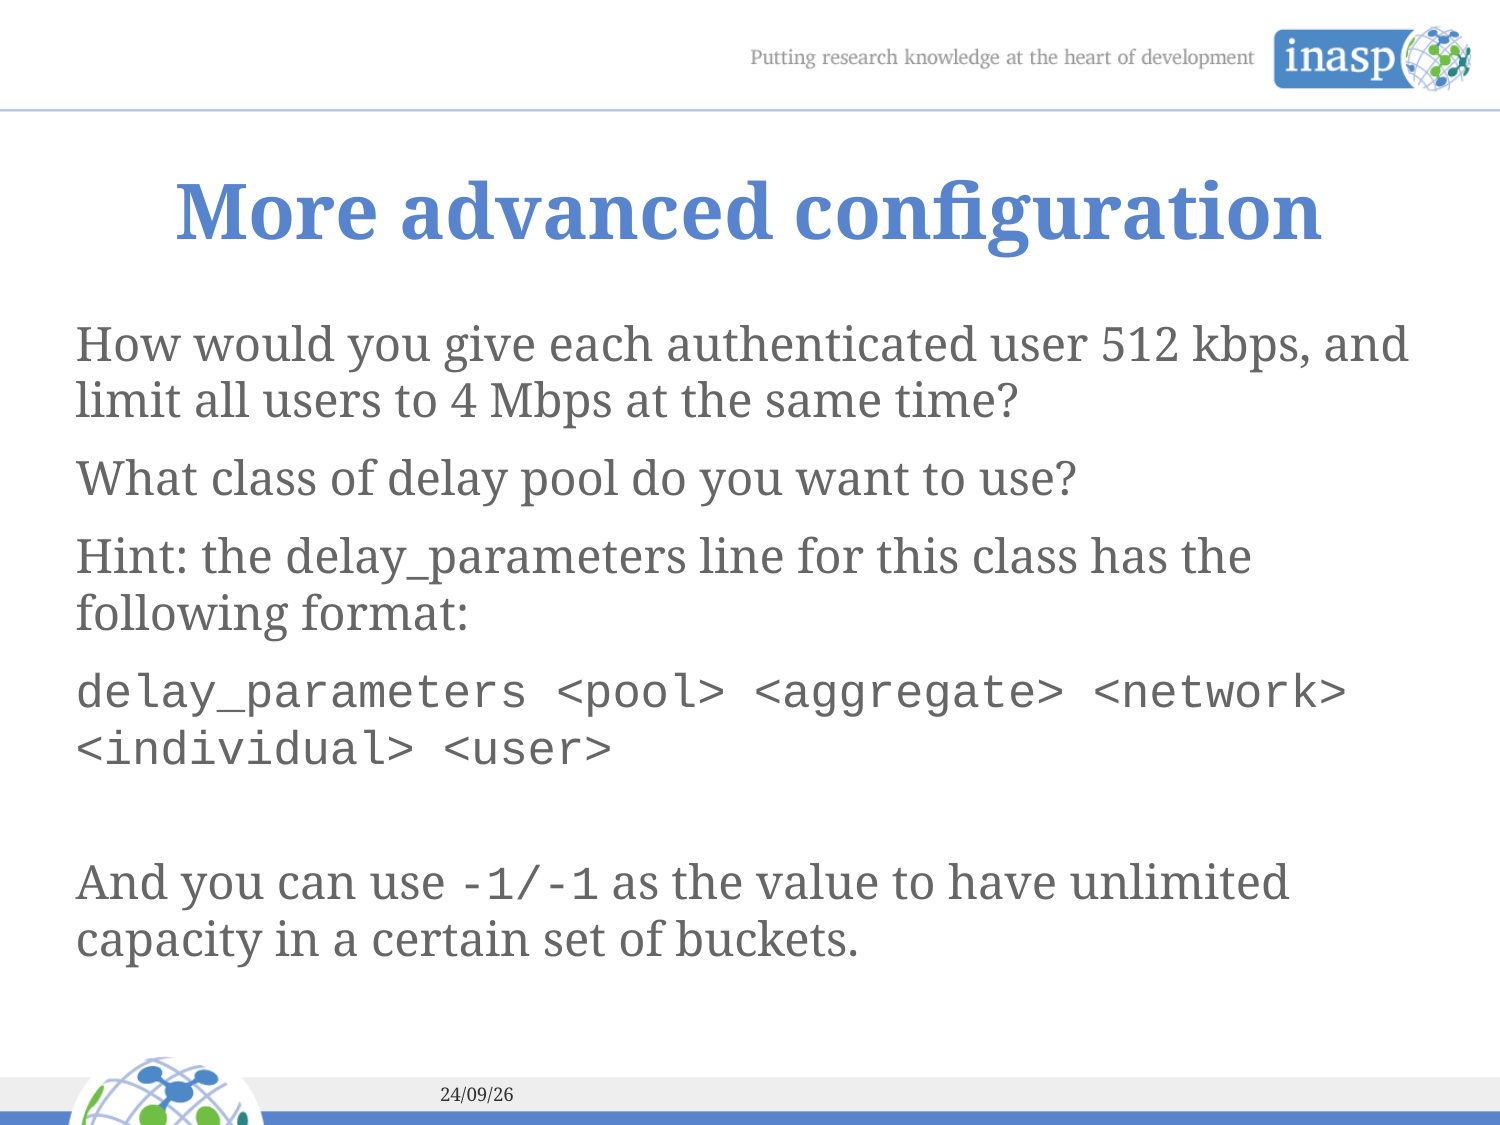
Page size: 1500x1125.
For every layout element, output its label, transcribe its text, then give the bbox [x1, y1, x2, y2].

picture [0, 0, 1500, 1125]
title More advanced configuration [75, 129, 1426, 313]
list How would you give each authenticated user 512 kbps, and limit all users to 4 Mbps at the same time? What class of delay pool do you want to use? Hint: the delay_parameters line for this class has the following format: delay_parameters <pool> <aggregate> <network> <individual> <user> And you can use -1/-1 as the value to have unlimited capacity in a certain set of buckets. [75, 313, 1426, 967]
